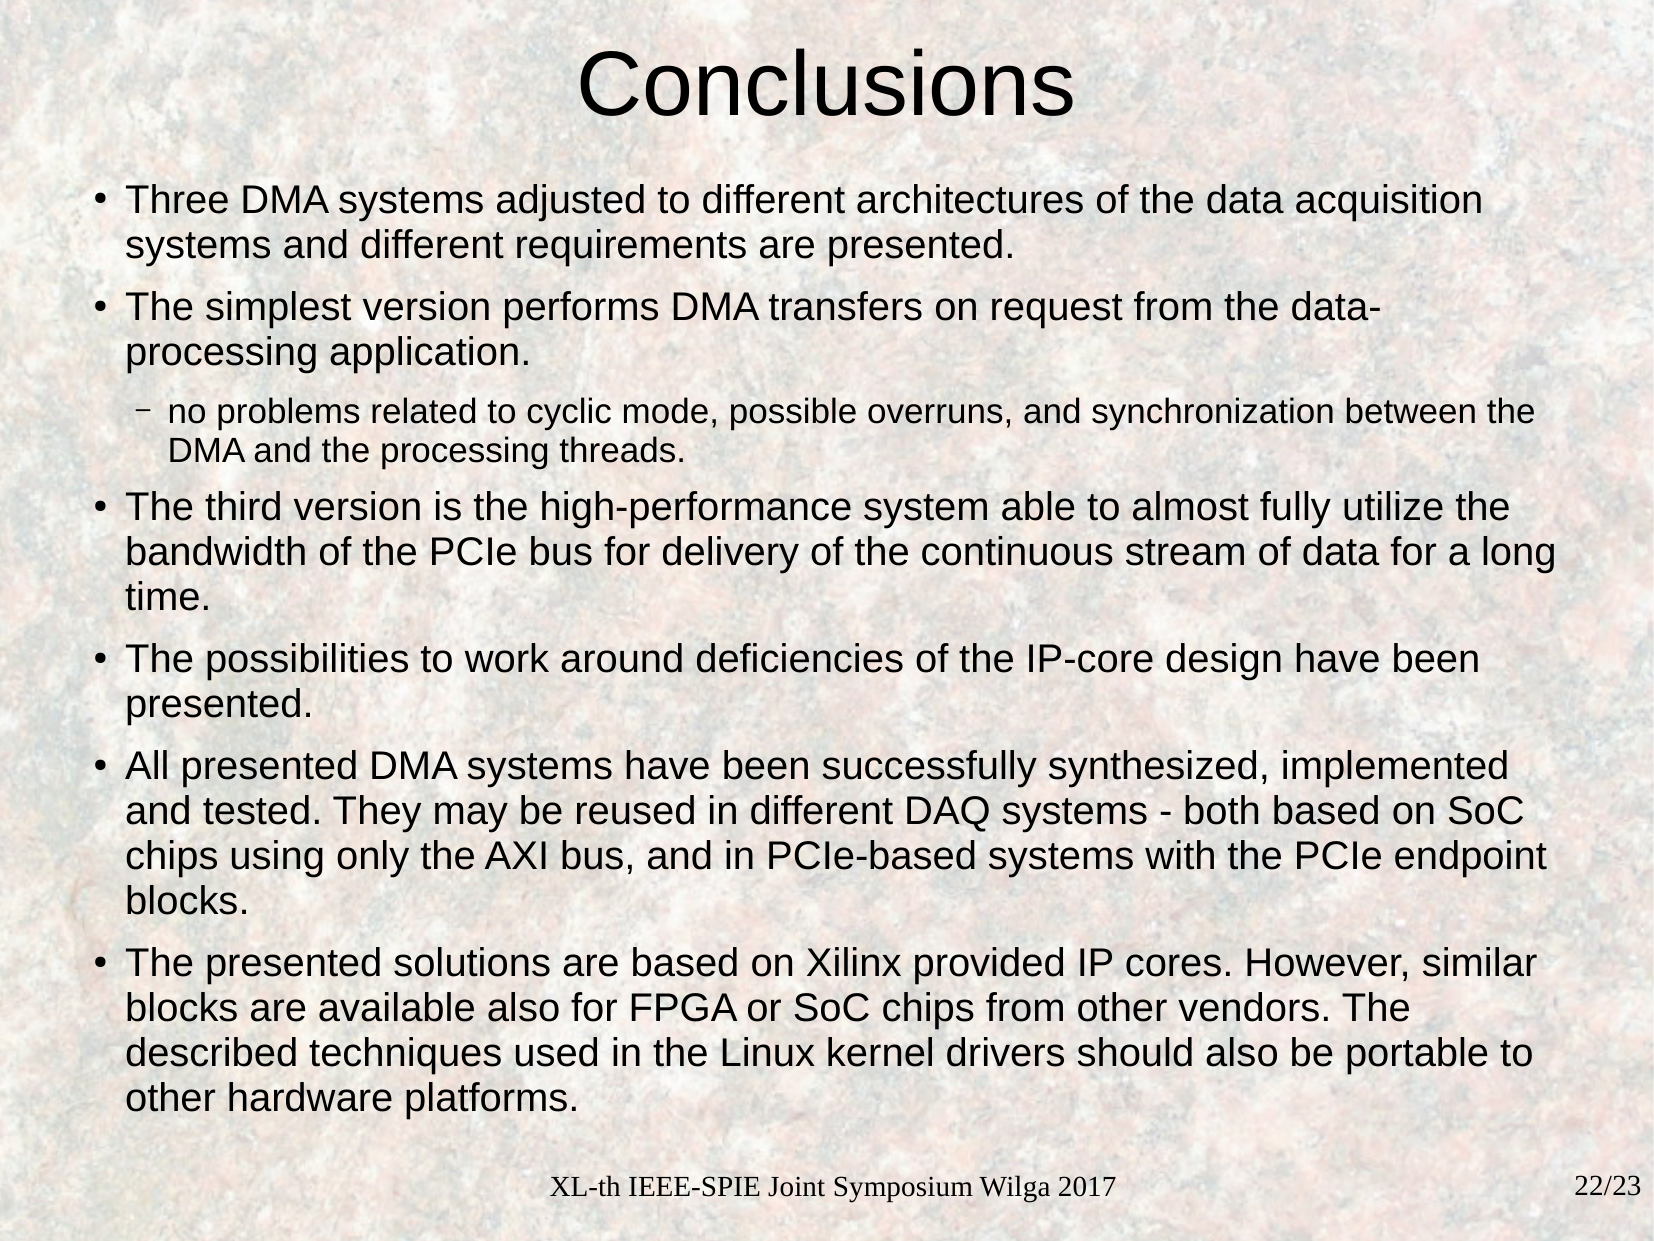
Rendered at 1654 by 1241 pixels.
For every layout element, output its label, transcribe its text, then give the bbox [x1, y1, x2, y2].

list Three DMA systems adjusted to different architectures of the data acquisition systems and different requirements are presented. The simplest version performs DMA transfers on request from the data-processing application. no problems related to cyclic mode, possible overruns, and synchronization between the DMA and the processing threads. The third version is the high-performance system able to almost fully utilize the bandwidth of the PCIe bus for delivery of the continuous stream of data for a long time. The possibilities to work around deficiencies of the IP-core design have been presented. All presented DMA systems have been successfully synthesized, implemented and tested. They may be reused in different DAQ systems - both based on SoC chips using only the AXI bus, and in PCIe-based systems with the PCIe endpoint blocks. The presented solutions are based on Xilinx provided IP cores. However, similar blocks are available also for FPGA or SoC chips from other vendors. The described techniques used in the Linux kernel drivers should also be portable to other hardware platforms. [82, 177, 1571, 1123]
picture [0, 0, 1654, 1241]
title Conclusions [82, 25, 1571, 142]
